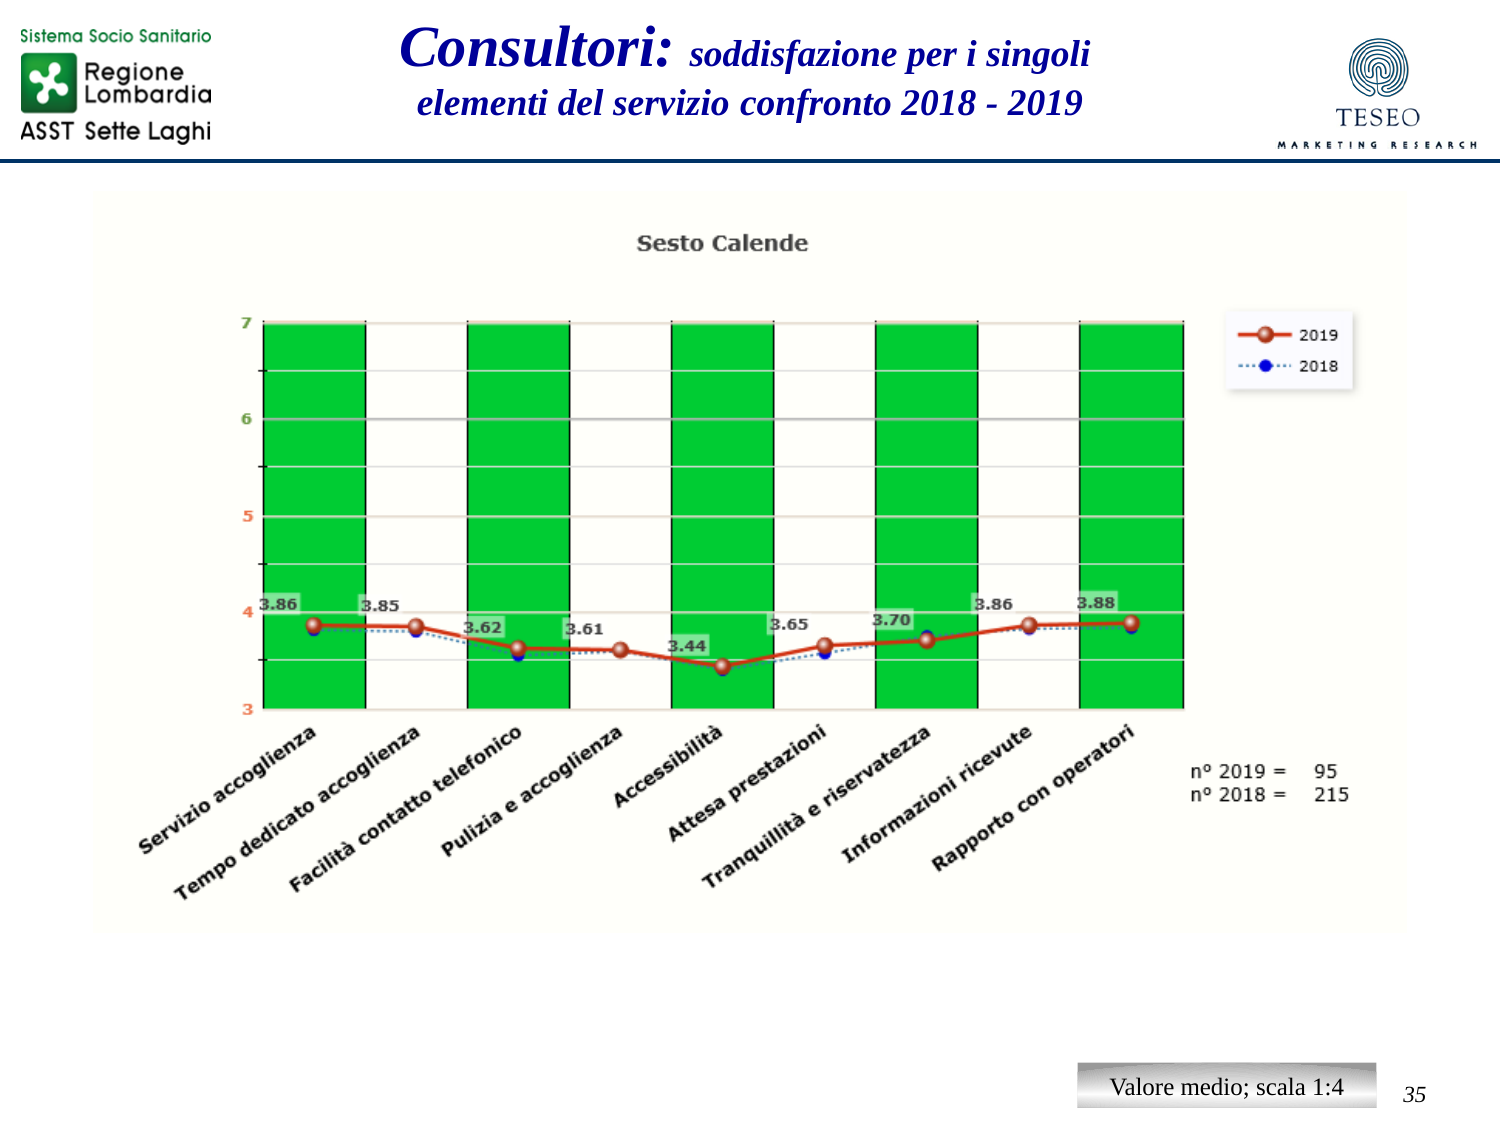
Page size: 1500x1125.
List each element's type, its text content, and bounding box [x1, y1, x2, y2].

picture [21, 26, 206, 148]
text_box Consultori: soddisfazione per i singoli elementi del servizio confronto 2018 - 2019 [206, 25, 1294, 151]
picture [1294, 30, 1481, 149]
picture [93, 191, 1407, 934]
text_box Valore medio; scala 1:4 [1077, 1062, 1377, 1108]
